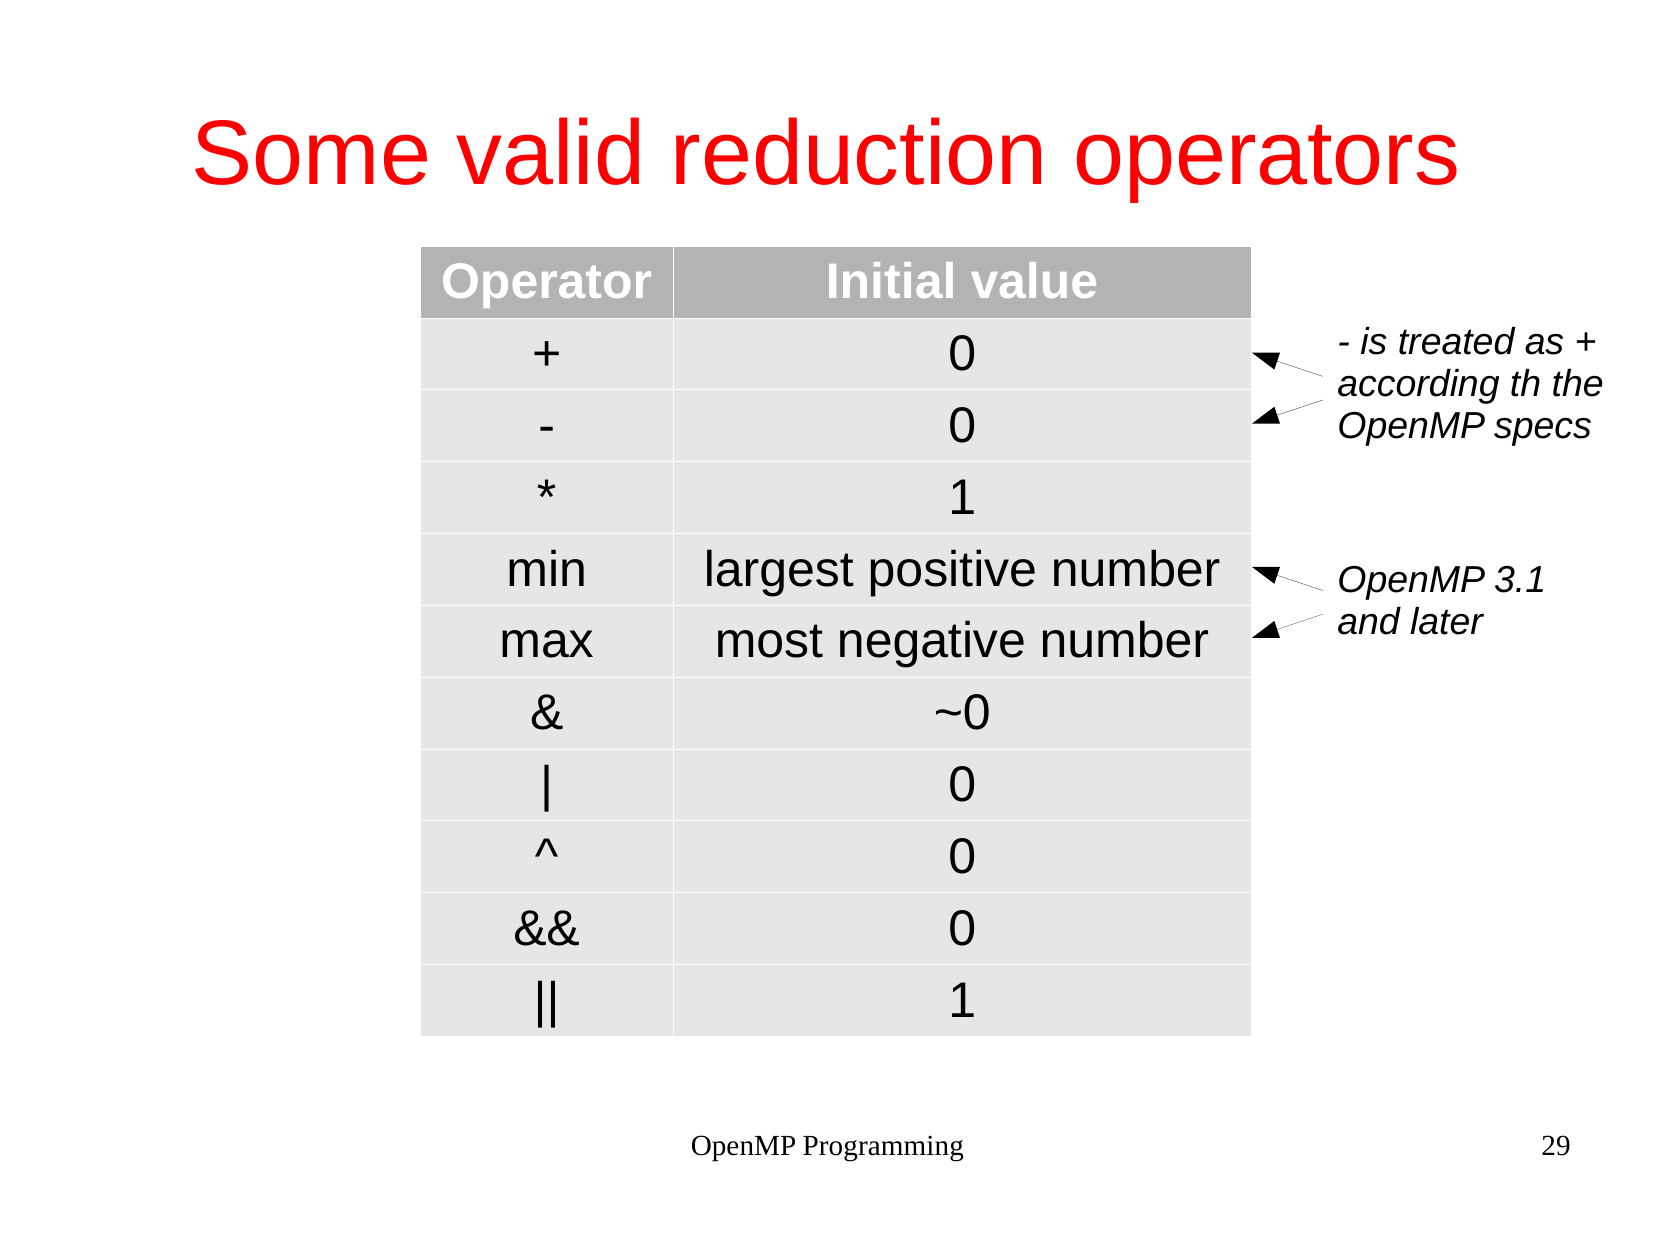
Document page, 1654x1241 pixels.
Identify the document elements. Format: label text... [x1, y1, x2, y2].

table_cell & [421, 678, 673, 749]
table_cell max [421, 606, 673, 677]
table_cell min [421, 534, 673, 605]
table_cell 1 [674, 965, 1251, 1036]
table_cell - [421, 390, 673, 461]
table_cell ^ [421, 821, 673, 892]
table_cell 0 [674, 319, 1251, 389]
table_cell * [421, 462, 673, 533]
table_header Initial value [674, 247, 1251, 318]
table_cell 0 [674, 893, 1251, 964]
table_cell + [421, 319, 673, 389]
table_header Operator [421, 247, 673, 318]
table_cell | [421, 750, 673, 820]
table_cell ~0 [674, 678, 1251, 749]
table_cell && [421, 893, 673, 964]
table_cell 0 [674, 821, 1251, 892]
text_box - is treated as + according th the OpenMP specs [1322, 312, 1630, 449]
title Some valid reduction operators [82, 49, 1571, 257]
table_cell most negative number [674, 606, 1251, 677]
table_cell 1 [674, 462, 1251, 533]
table_cell || [421, 965, 673, 1036]
table_cell 0 [674, 390, 1251, 461]
table_cell largest positive number [674, 534, 1251, 605]
table_cell 0 [674, 750, 1251, 820]
text_box OpenMP 3.1 and later [1322, 550, 1562, 650]
